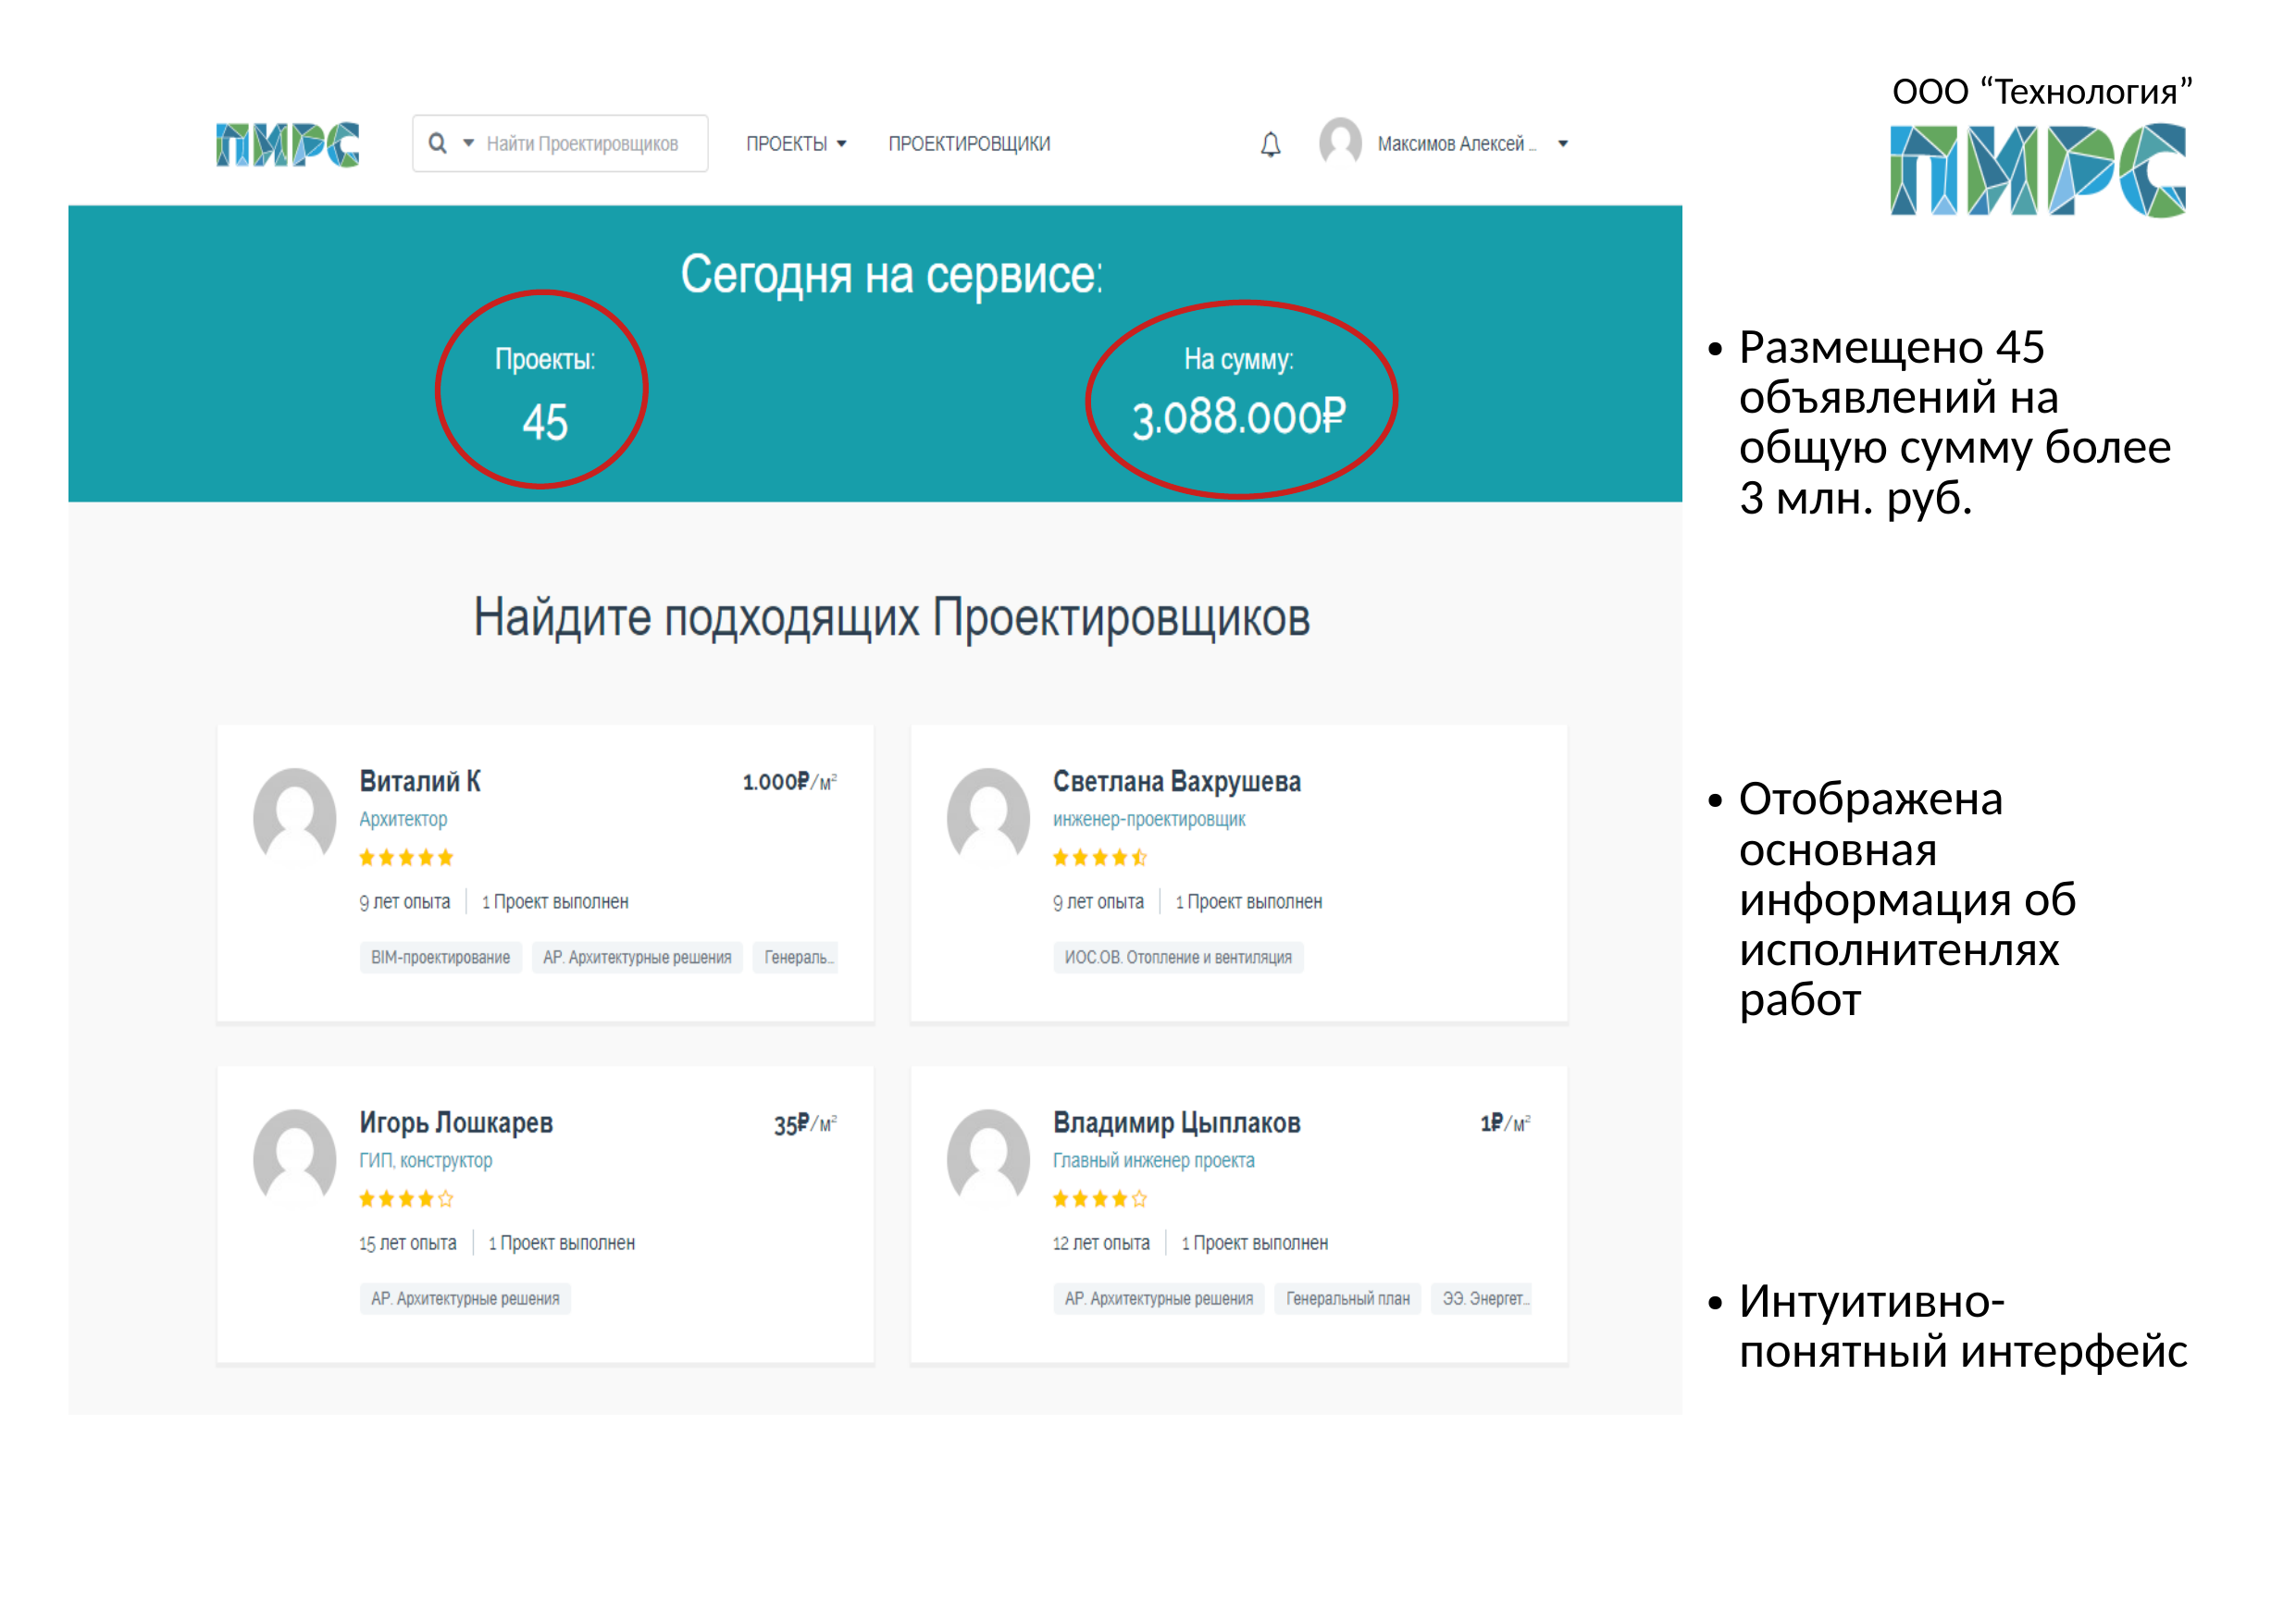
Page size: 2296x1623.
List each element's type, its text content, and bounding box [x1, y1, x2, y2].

text_box ООО “Технология” [1879, 68, 2209, 139]
text_box Размещено 45 объявлений на общую сумму более 3 млн. руб. Отображена основная информация об исполнитенлях работ Интуитивно-понятный интерфейс [1693, 318, 2207, 1387]
picture [1879, 139, 2197, 233]
picture [68, 92, 1682, 1416]
